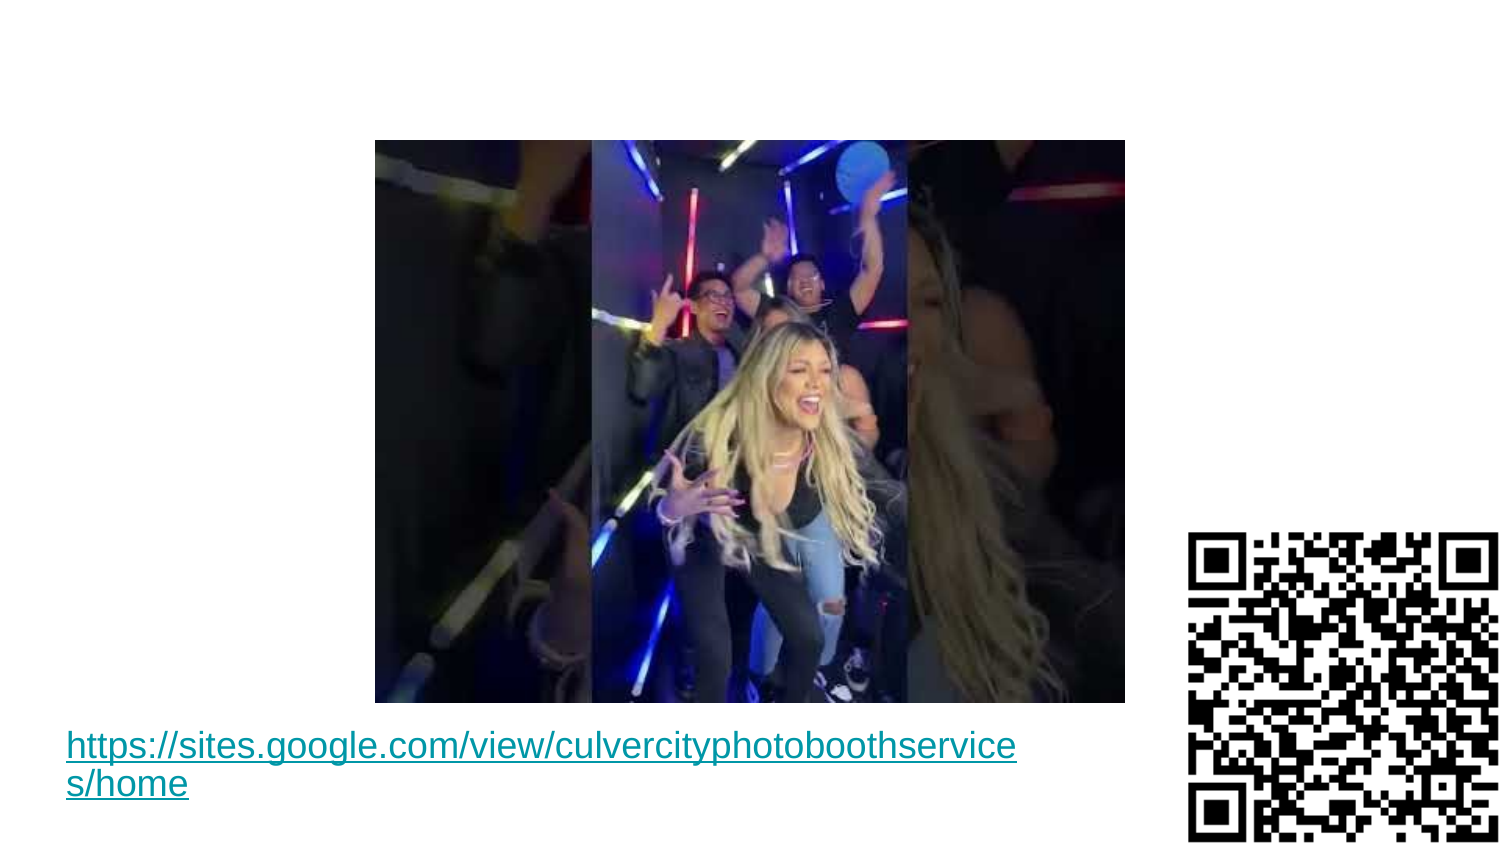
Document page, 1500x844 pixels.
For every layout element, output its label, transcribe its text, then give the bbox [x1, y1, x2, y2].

picture [1187, 531, 1500, 844]
picture [375, 140, 1125, 704]
list https://sites.google.com/view/culvercityphotoboothservices/home [51, 694, 1036, 794]
